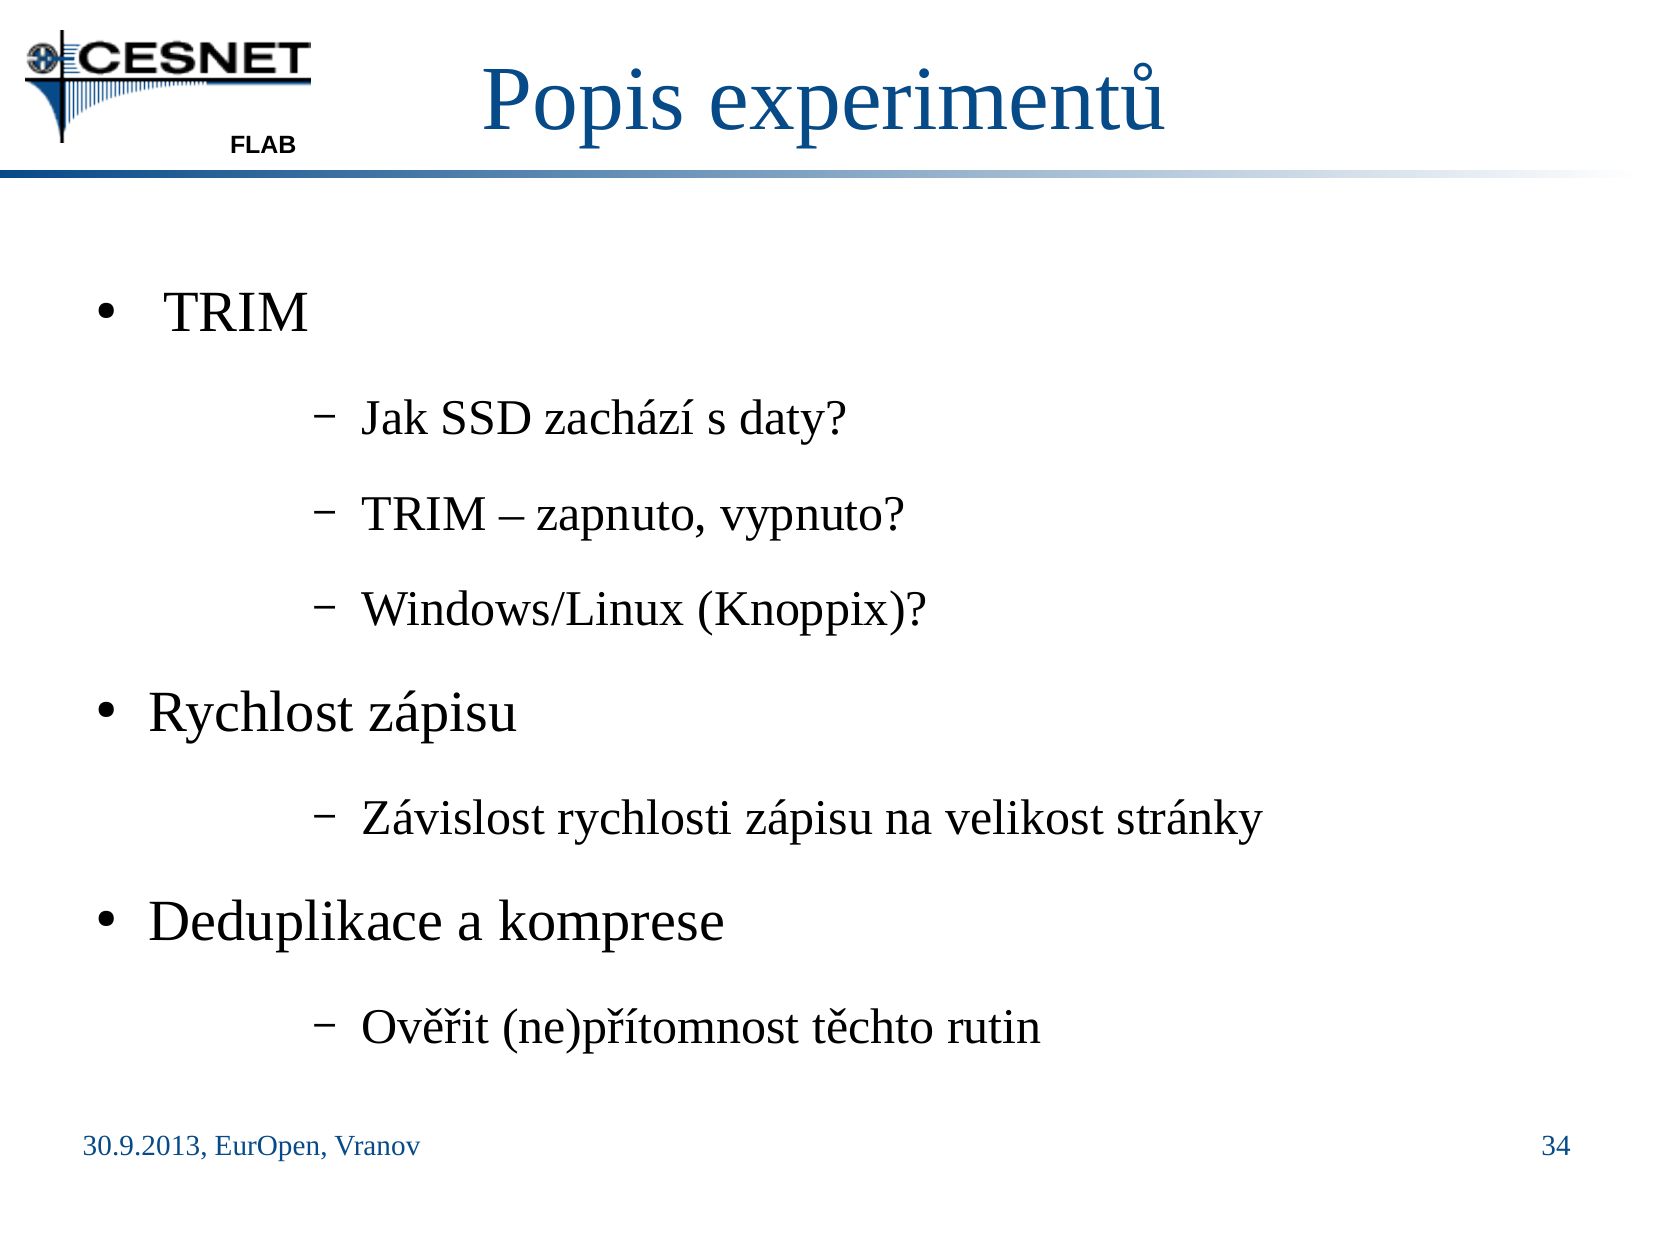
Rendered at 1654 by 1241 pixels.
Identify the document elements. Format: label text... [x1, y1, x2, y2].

list TRIM Jak SSD zachází s daty? TRIM – zapnuto, vypnuto? Windows/Linux (Knoppix)? Rychlost zápisu Závislost rychlosti zápisu na velikost stránky Deduplikace a komprese Ověřit (ne)přítomnost těchto rutin [78, 260, 1567, 1035]
title Popis experimentů [79, 47, 1571, 150]
picture [25, 30, 311, 143]
